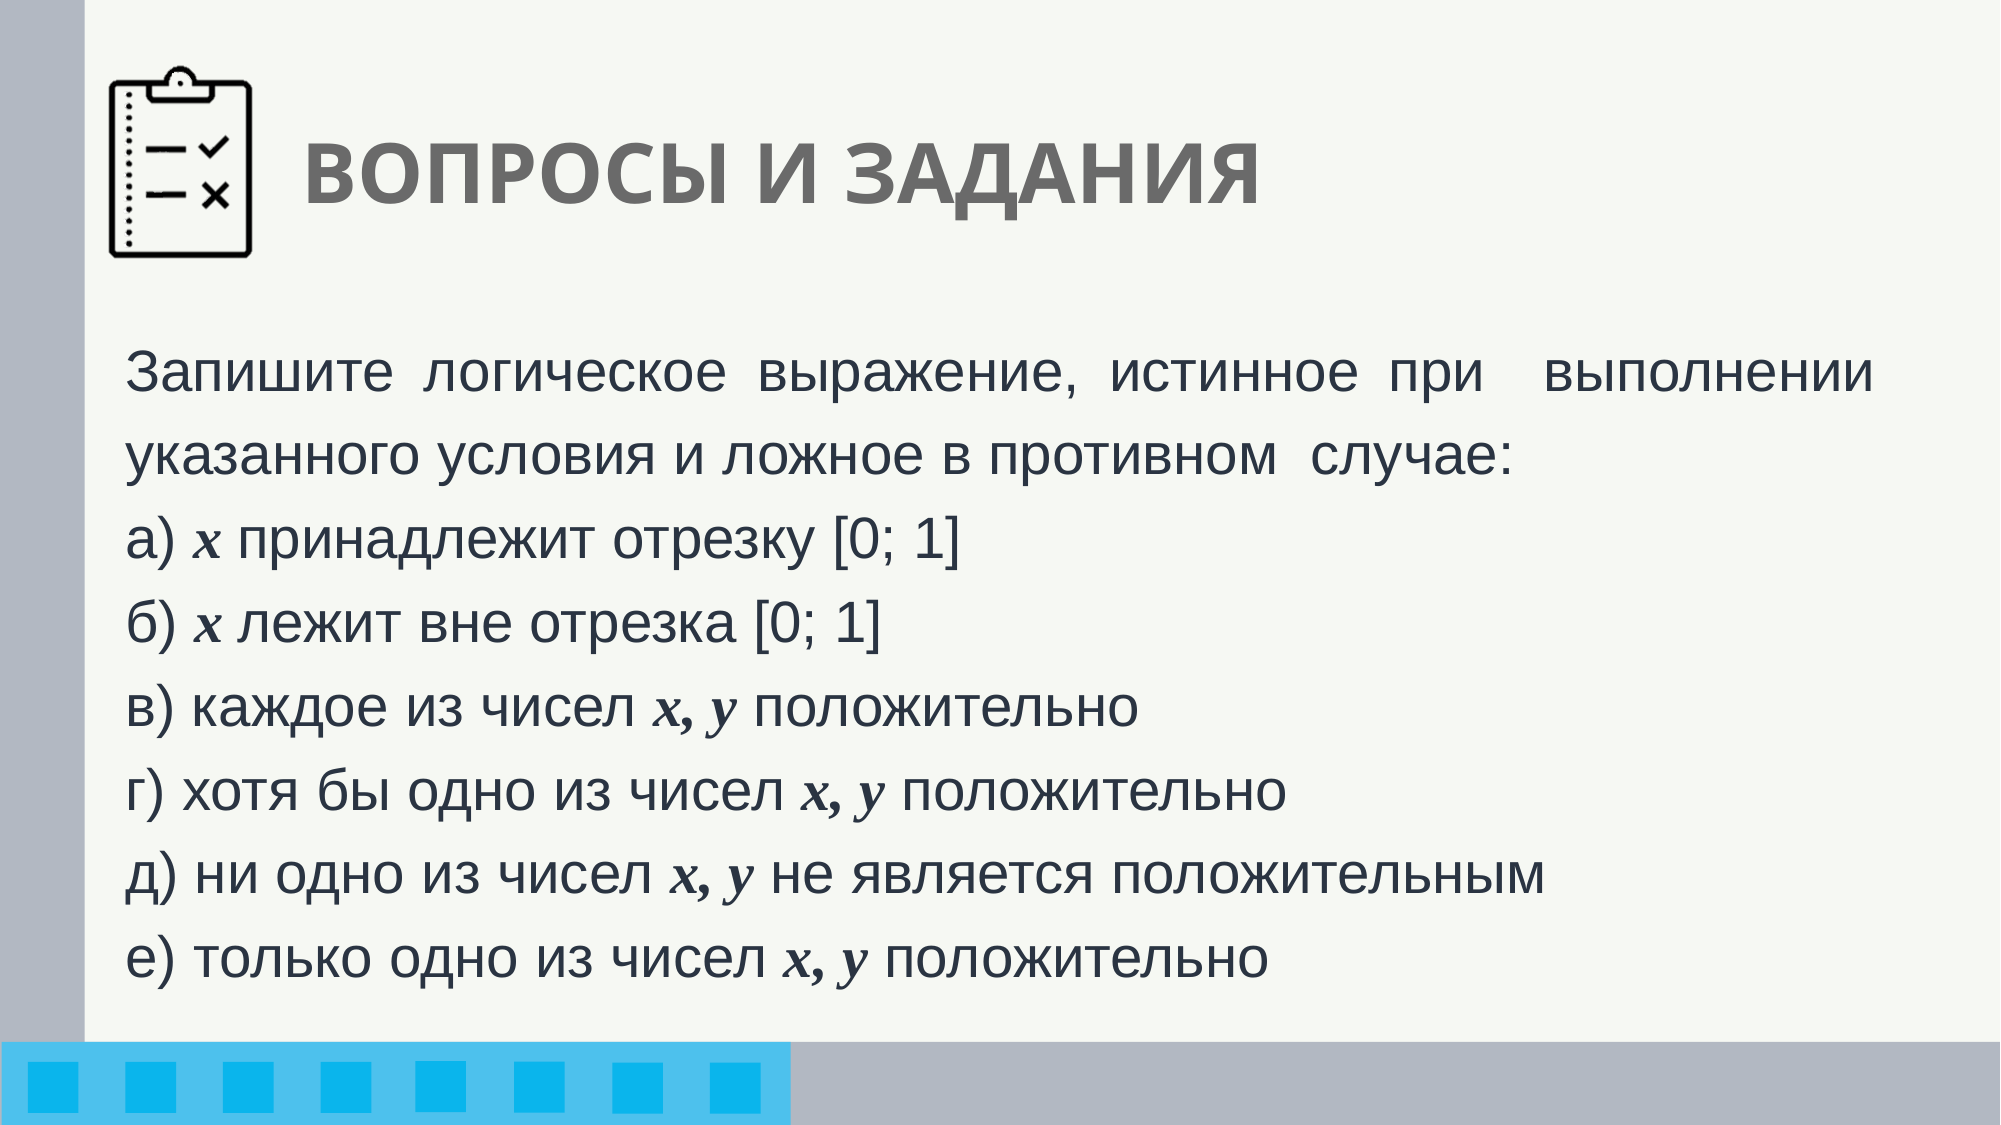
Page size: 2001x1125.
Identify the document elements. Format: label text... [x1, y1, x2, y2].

title ВОПРОСЫ И ЗАДАНИЯ [285, 67, 1892, 286]
list Запишите логическое выражение, истинное при выполнении указанного условия и ложное в противном случае: а) x принадлежит отрезку [0; 1] б) x лежит вне отрезка [0; 1] в) каждое из чисел x, y положительно г) хотя бы одно из чисел x, y положительно д) ни одно из чисел x, y не является положительным е) только одно из чисел x, y положительно [110, 311, 1892, 1058]
picture [85, 54, 286, 286]
